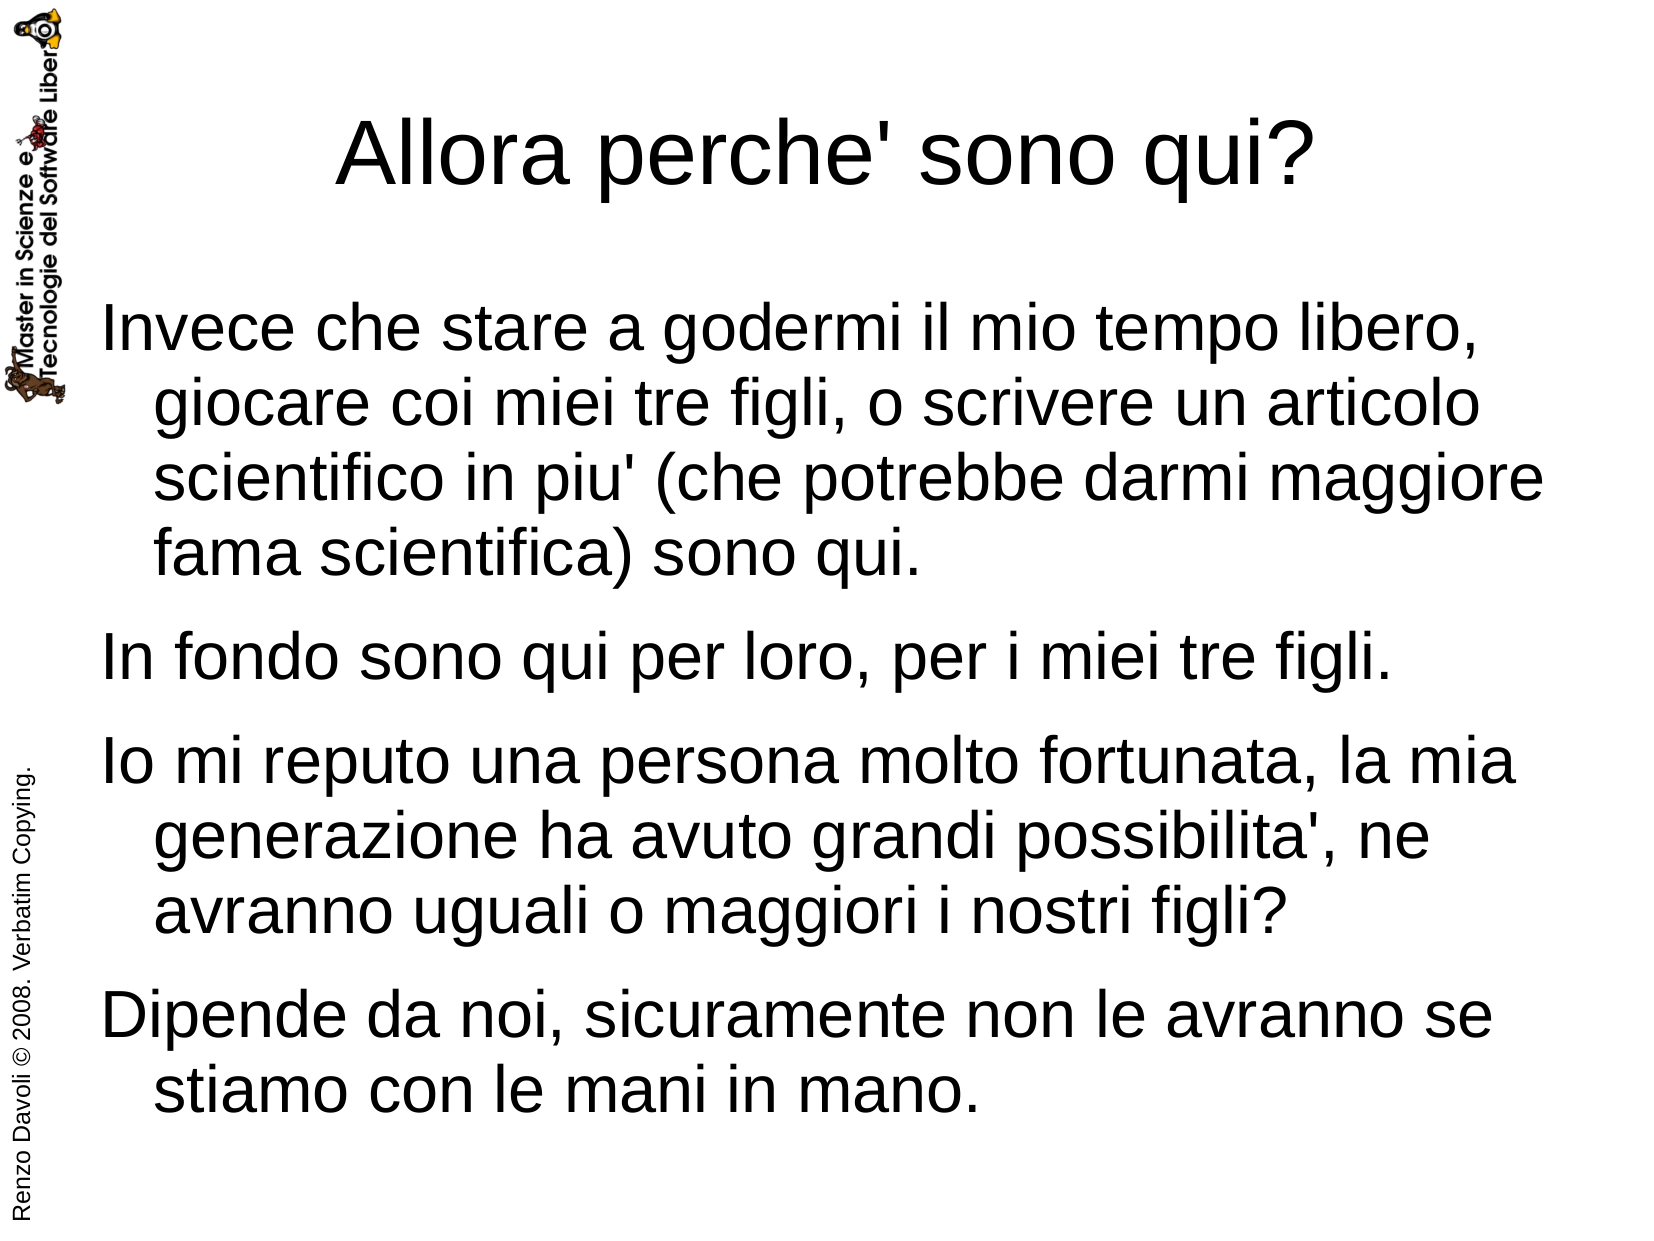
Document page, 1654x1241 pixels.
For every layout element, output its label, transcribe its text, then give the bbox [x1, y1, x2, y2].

picture [1, 2, 69, 413]
title Allora perche' sono qui? [82, 56, 1571, 250]
list Invece che stare a godermi il mio tempo libero, giocare coi miei tre figli, o scrivere un articolo scientifico in piu' (che potrebbe darmi maggiore fama scientifica) sono qui. In fondo sono qui per loro, per i miei tre figli. Io mi reputo una persona molto fortunata, la mia generazione ha avuto grandi possibilita', ne avranno uguali o maggiori i nostri figli? Dipende da noi, sicuramente non le avranno se stiamo con le mani in mano. [82, 290, 1571, 1127]
